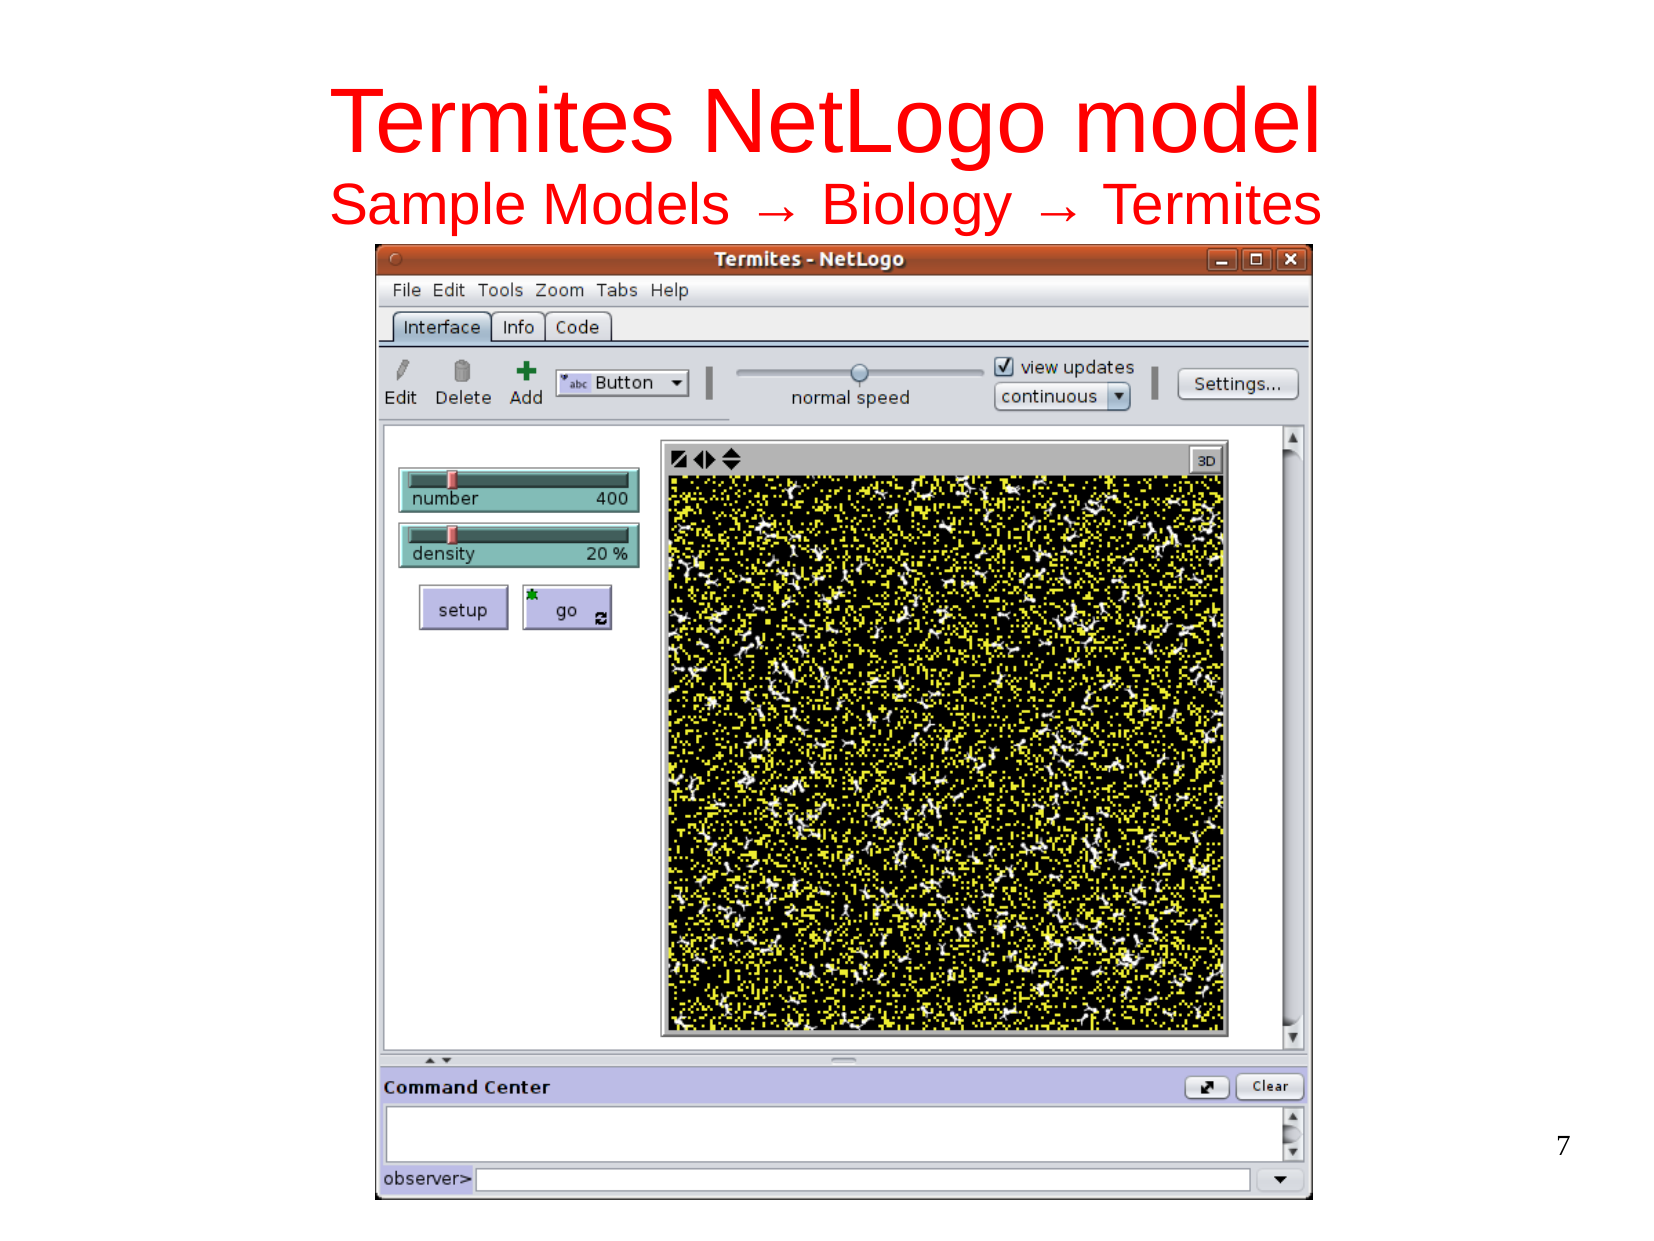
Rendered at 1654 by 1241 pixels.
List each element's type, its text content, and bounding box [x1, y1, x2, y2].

picture [375, 244, 1313, 1201]
title Termites NetLogo model Sample Models → Biology → Termites [82, 49, 1571, 257]
